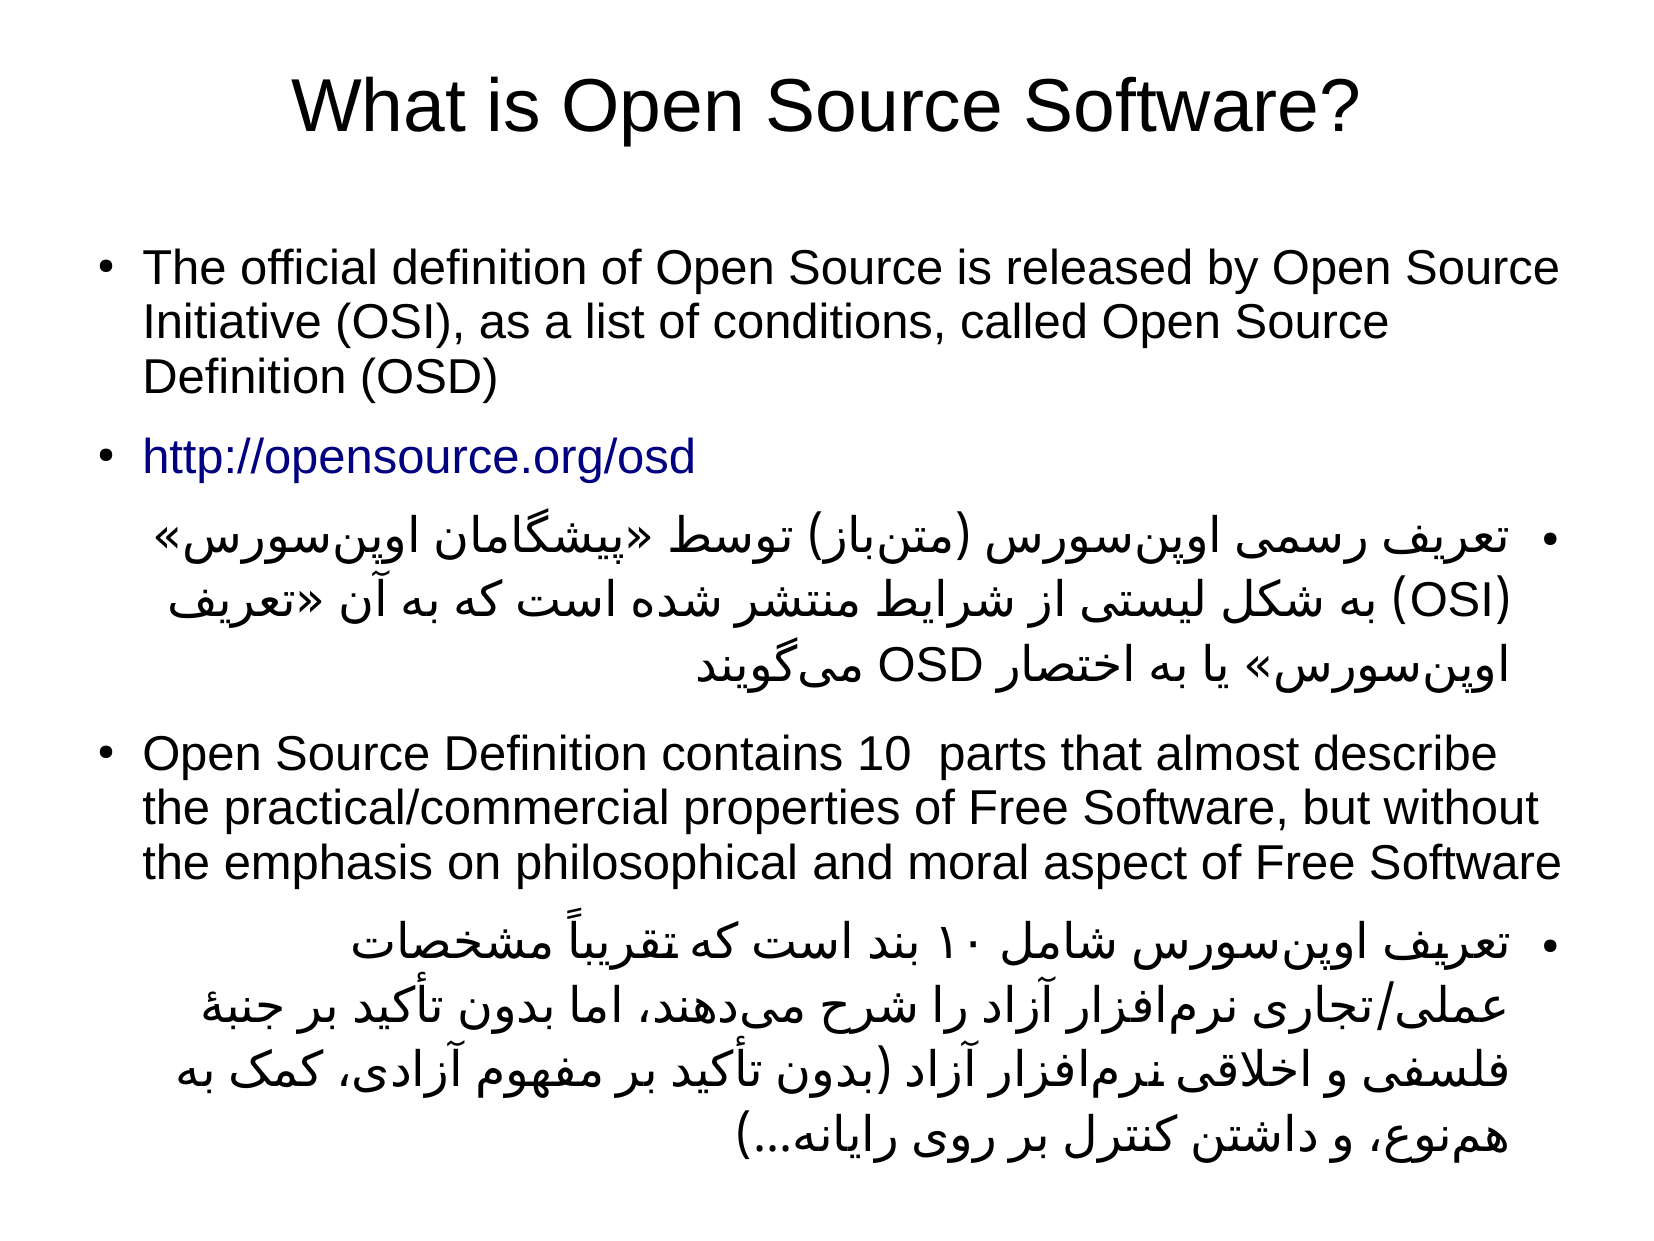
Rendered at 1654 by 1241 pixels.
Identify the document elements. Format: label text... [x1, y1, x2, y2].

list The official definition of Open Source is released by Open Source Initiative (OSI), as a list of conditions, called Open Source Definition (OSD) http://opensource.org/osd تعریف رسمی اوپن‌سورس (متن‌باز) توسط «پیشگامان اوپن‌سورس» (OSI) به شکل لیستی از شرایط منتشر شده است که به آن «تعریف اوپن‌سورس» یا به اختصار OSD می‌گویند Open Source Definition contains 10 parts that almost describe the practical/commercial properties of Free Software, but without the emphasis on philosophical and moral aspect of Free Software تعریف اوپن‌سورس شامل ۱۰ بند است که تقریباً مشخصات عملی/تجاری نرم‌افزار آزاد را شرح می‌دهند، اما بدون تأکید بر جنبهٔ فلسفی و اخلاقی نرم‌افزار آزاد (بدون تأکید بر مفهوم آزادی، کمک به هم‌نوع، و داشتن کنترل بر روی رایانه...) [82, 240, 1571, 1186]
title What is Open Source Software? [82, 2, 1571, 210]
